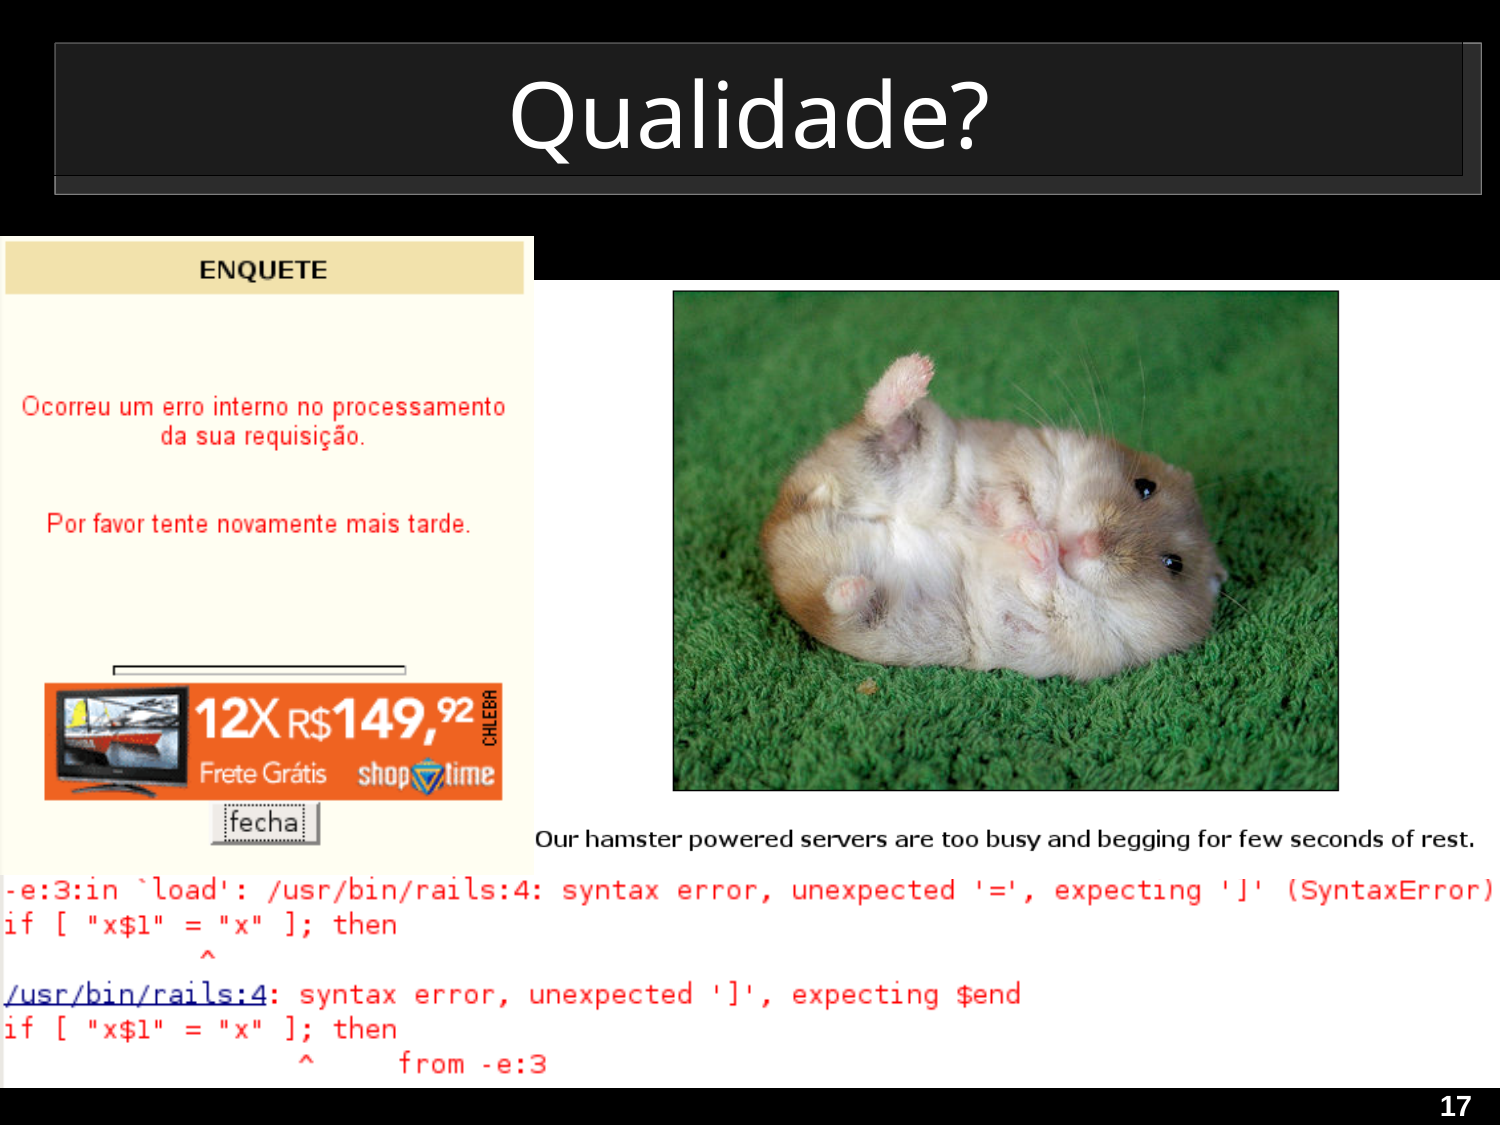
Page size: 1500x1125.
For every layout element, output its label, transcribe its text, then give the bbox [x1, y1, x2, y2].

picture [0, 236, 1500, 1088]
title Qualidade? [29, 38, 1471, 188]
